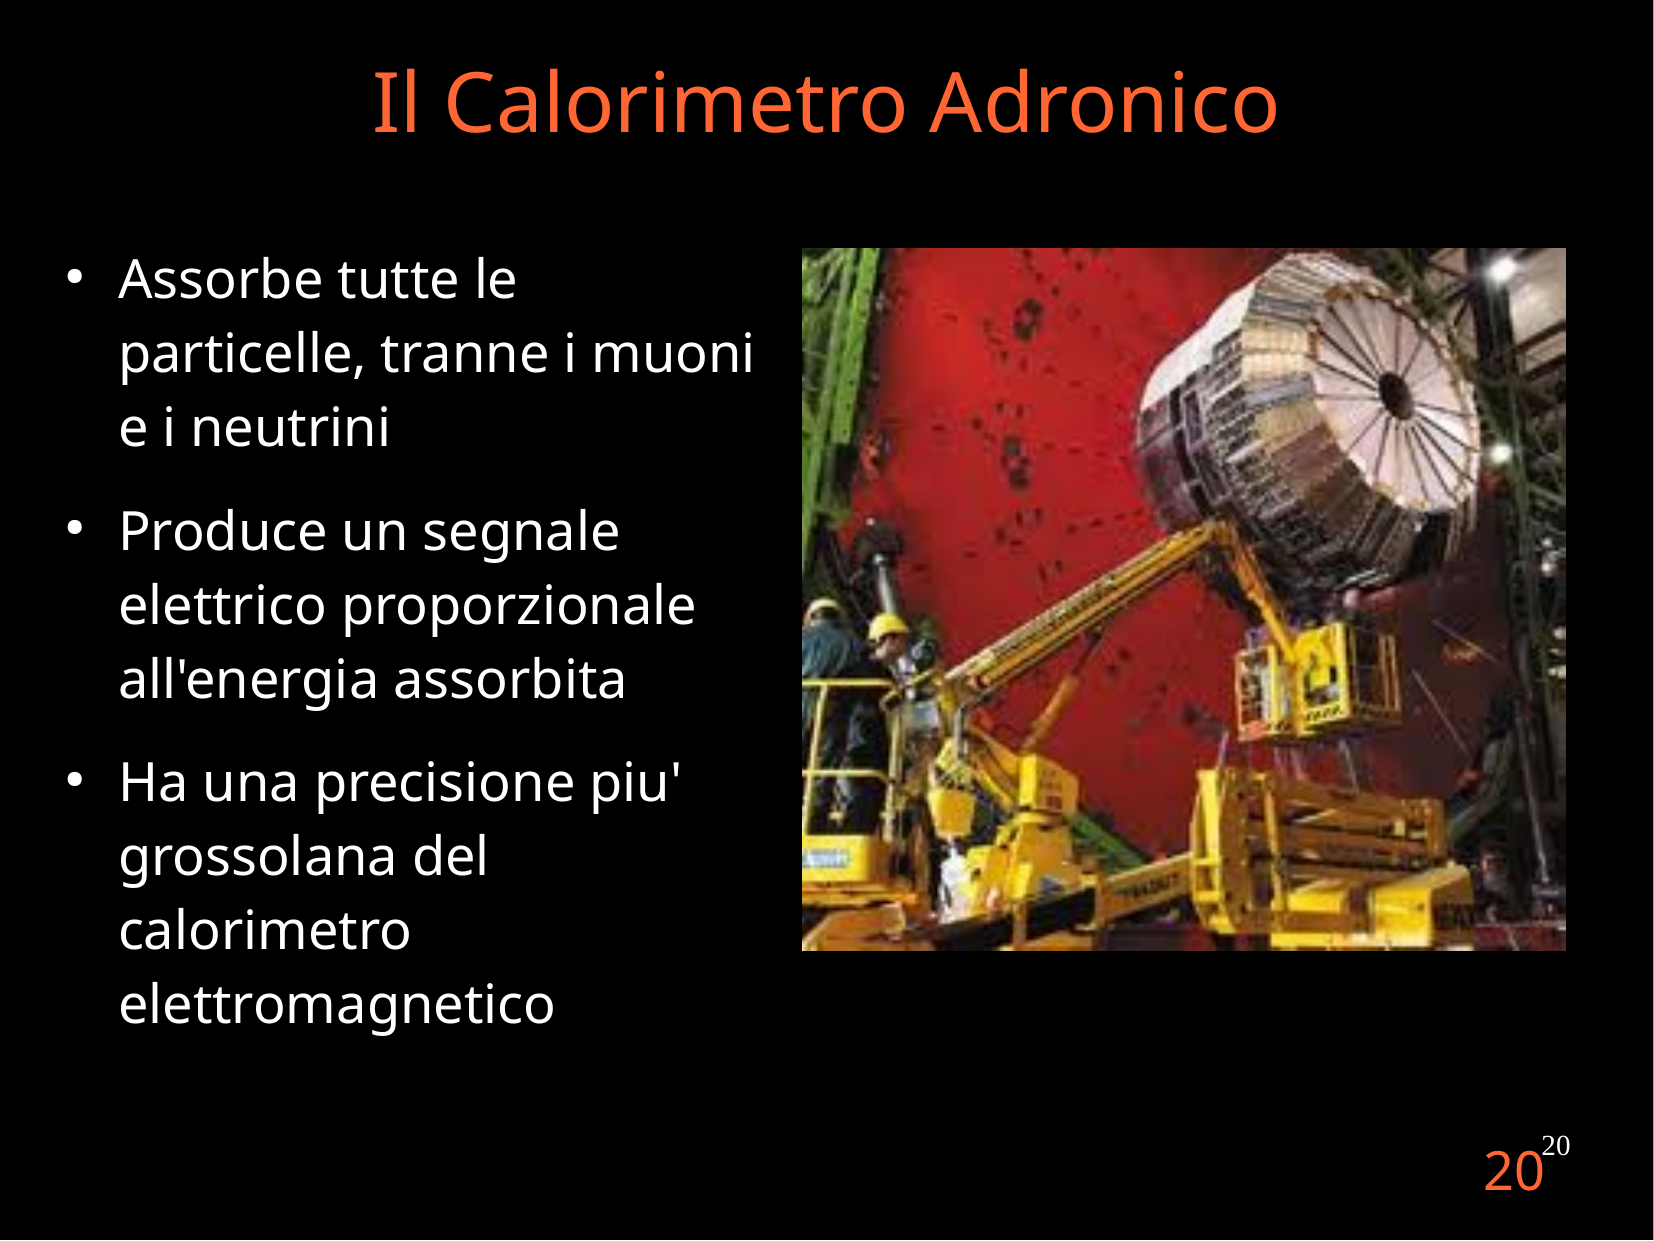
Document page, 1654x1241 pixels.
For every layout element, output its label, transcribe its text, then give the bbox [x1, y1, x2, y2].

picture [802, 248, 1566, 951]
title Il Calorimetro Adronico [82, 47, 1571, 153]
list Assorbe tutte le particelle, tranne i muoni e i neutrini Produce un segnale elettrico proporzionale all'energia assorbita Ha una precisione piu' grossolana del calorimetro elettromagnetico [47, 240, 774, 1148]
